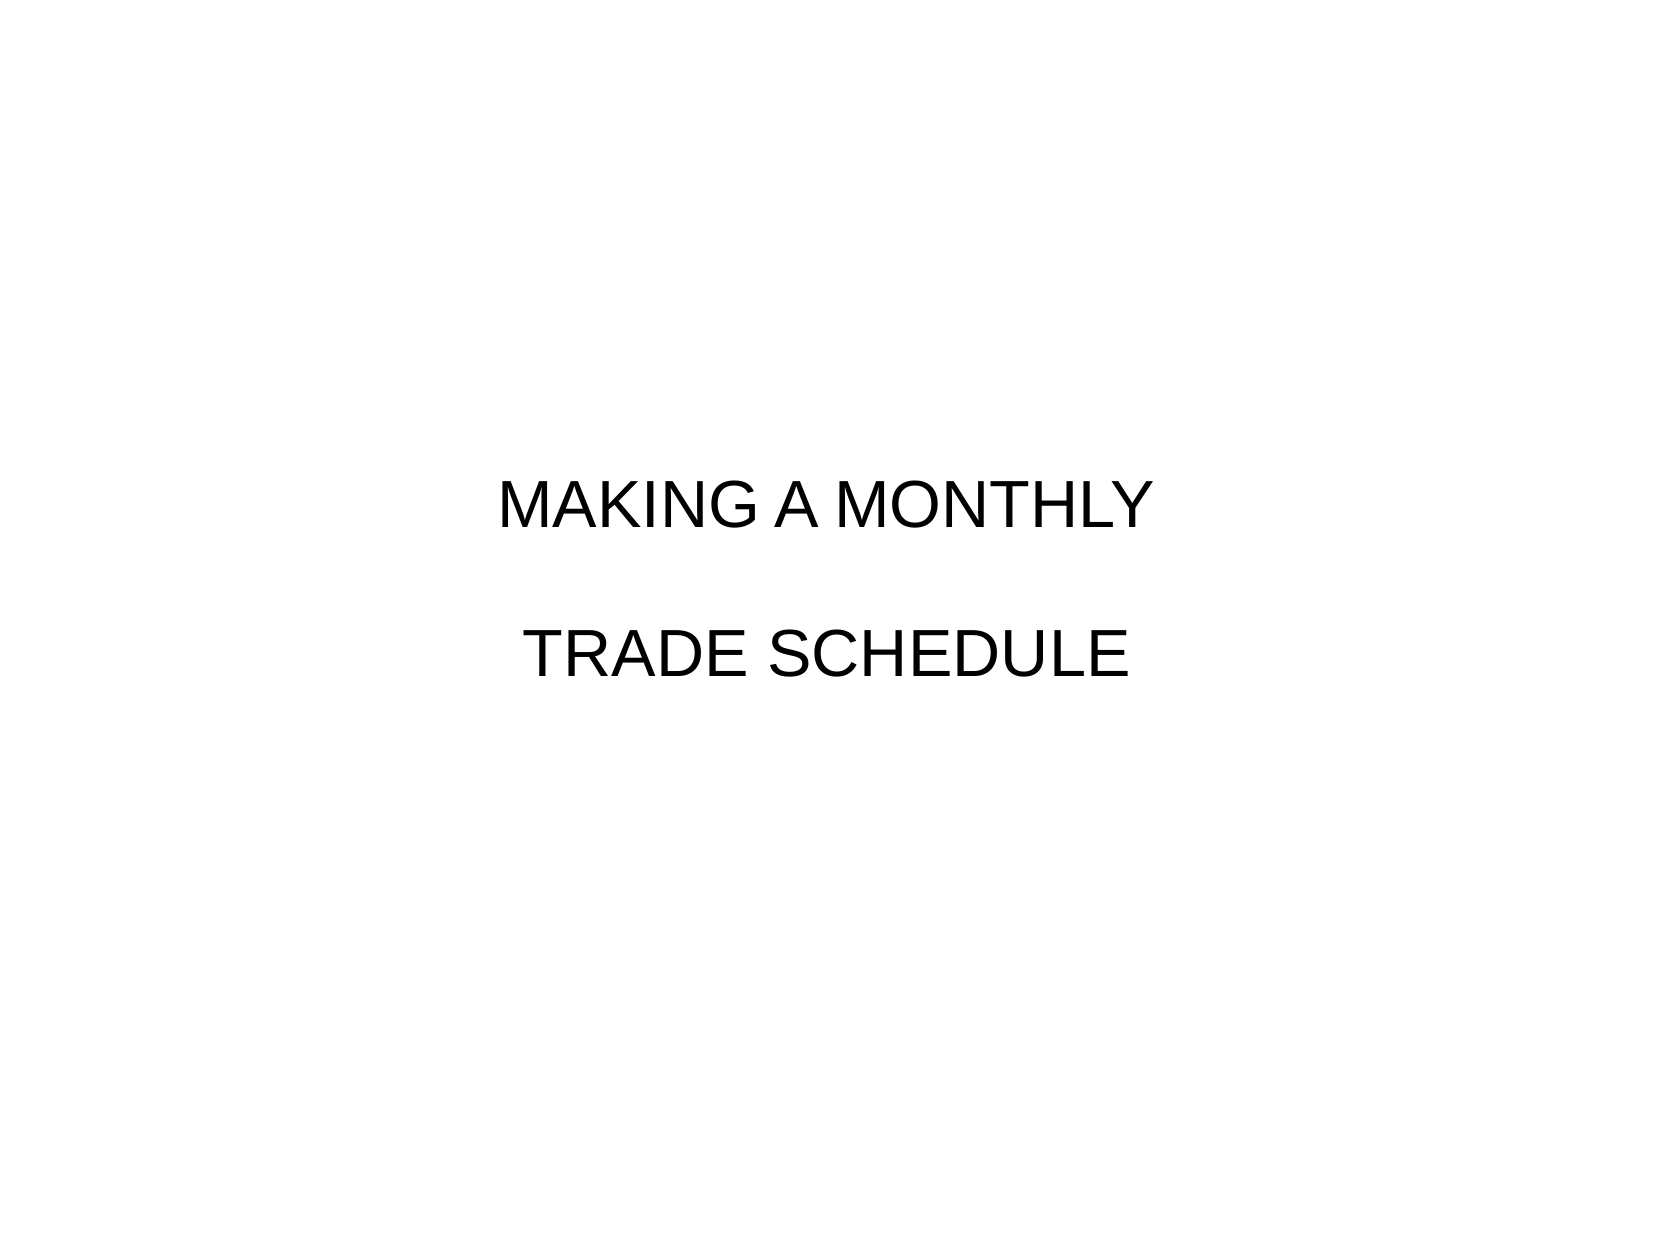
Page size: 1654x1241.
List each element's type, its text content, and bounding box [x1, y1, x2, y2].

subtitle MAKING A MONTHLY TRADE SCHEDULE [82, 49, 1571, 1109]
